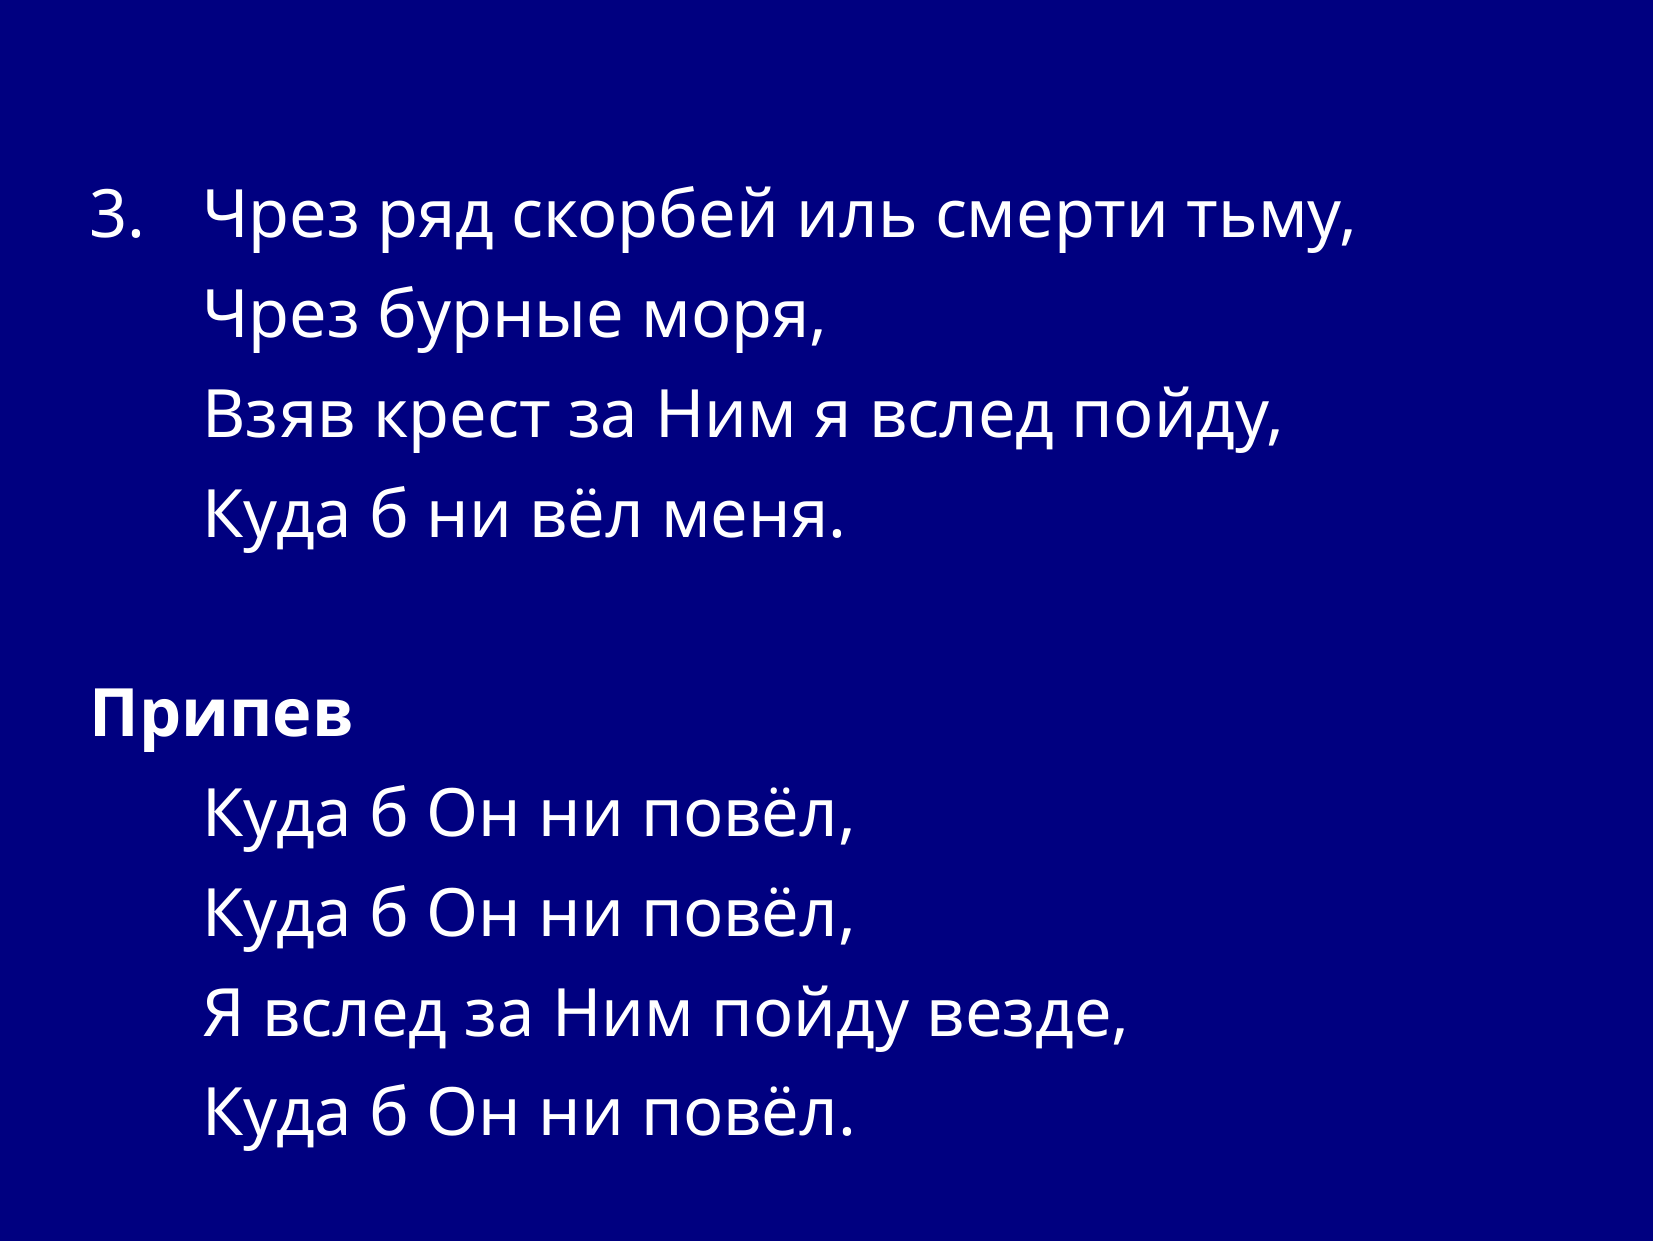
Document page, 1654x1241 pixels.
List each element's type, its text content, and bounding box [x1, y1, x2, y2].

text_box 3. Чрез ряд скорбей иль смерти тьму, Чрез бурные моря, Взяв крест за Ним я вслед пойду, Куда б ни вёл меня. Припев Куда б Он ни повёл, Куда б Он ни повёл, Я вслед за Ним пойду везде, Куда б Он ни повёл. [75, 150, 1576, 1163]
